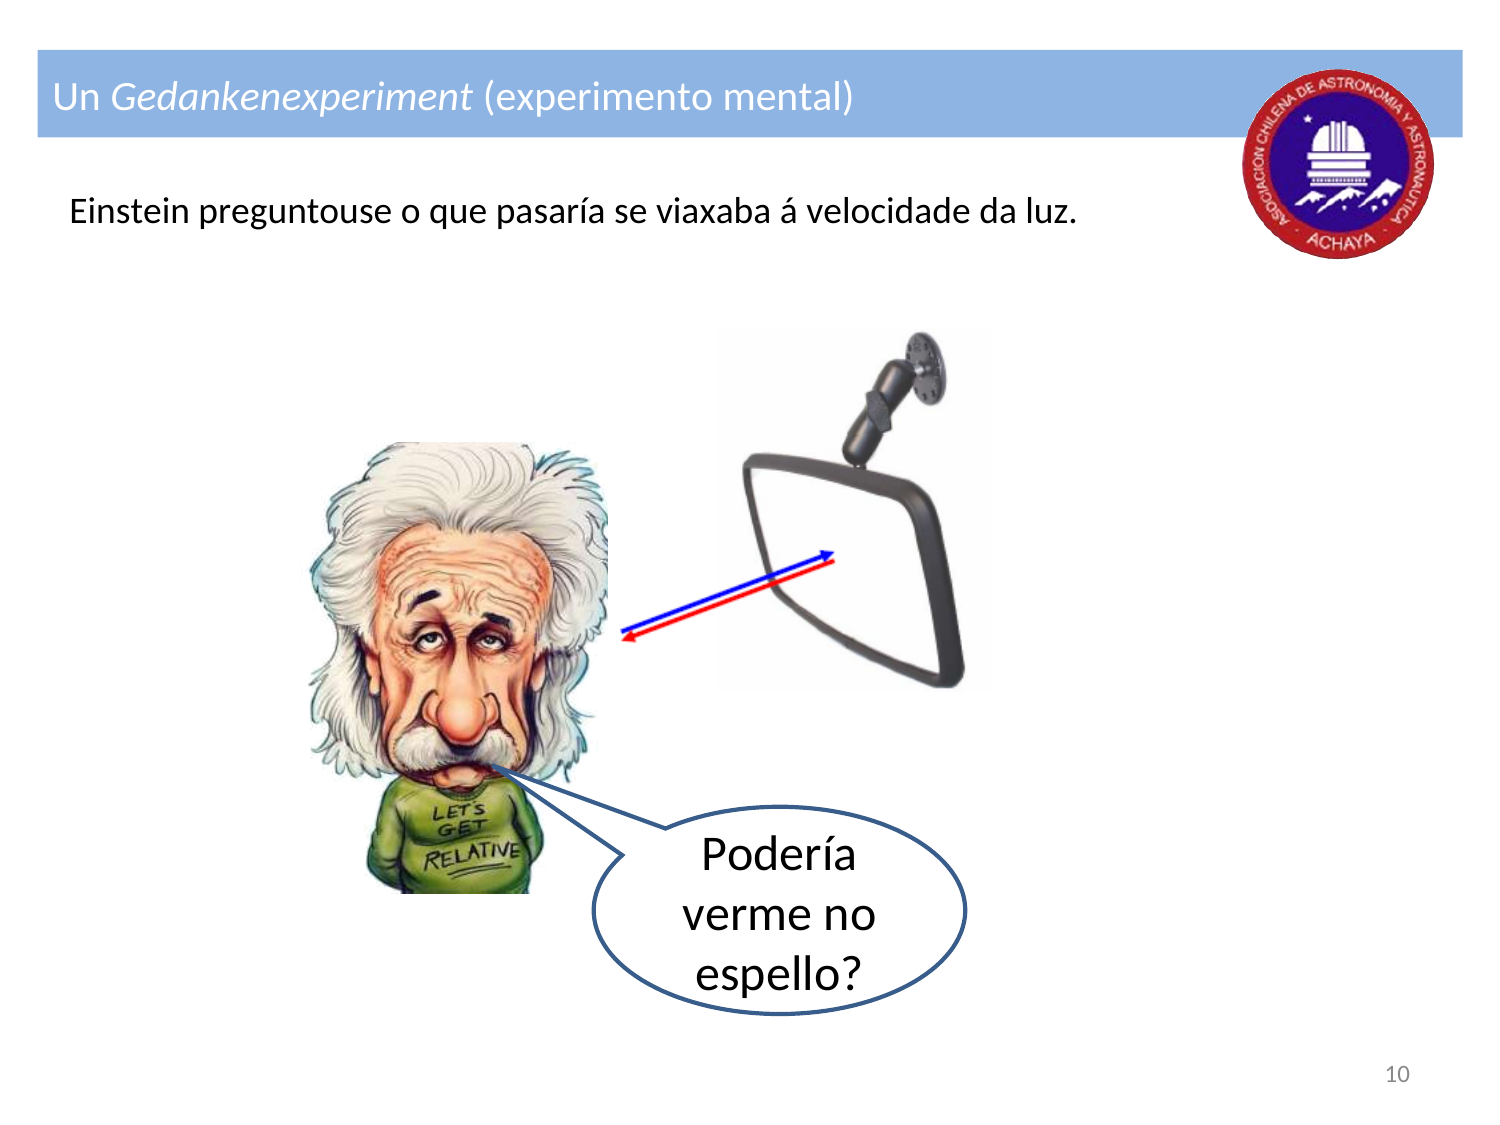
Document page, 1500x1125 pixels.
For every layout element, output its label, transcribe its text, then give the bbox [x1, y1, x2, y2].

text_box Einstein preguntouse o que pasaría se viaxaba á velocidade da luz. [54, 178, 1187, 240]
picture [1240, 67, 1436, 260]
text_box Podería verme no espello? [492, 765, 966, 1015]
text_box <número> [1074, 1042, 1426, 1103]
text_box Un Gedankenexperiment (experimento mental) [37, 49, 1463, 138]
picture [300, 317, 998, 894]
